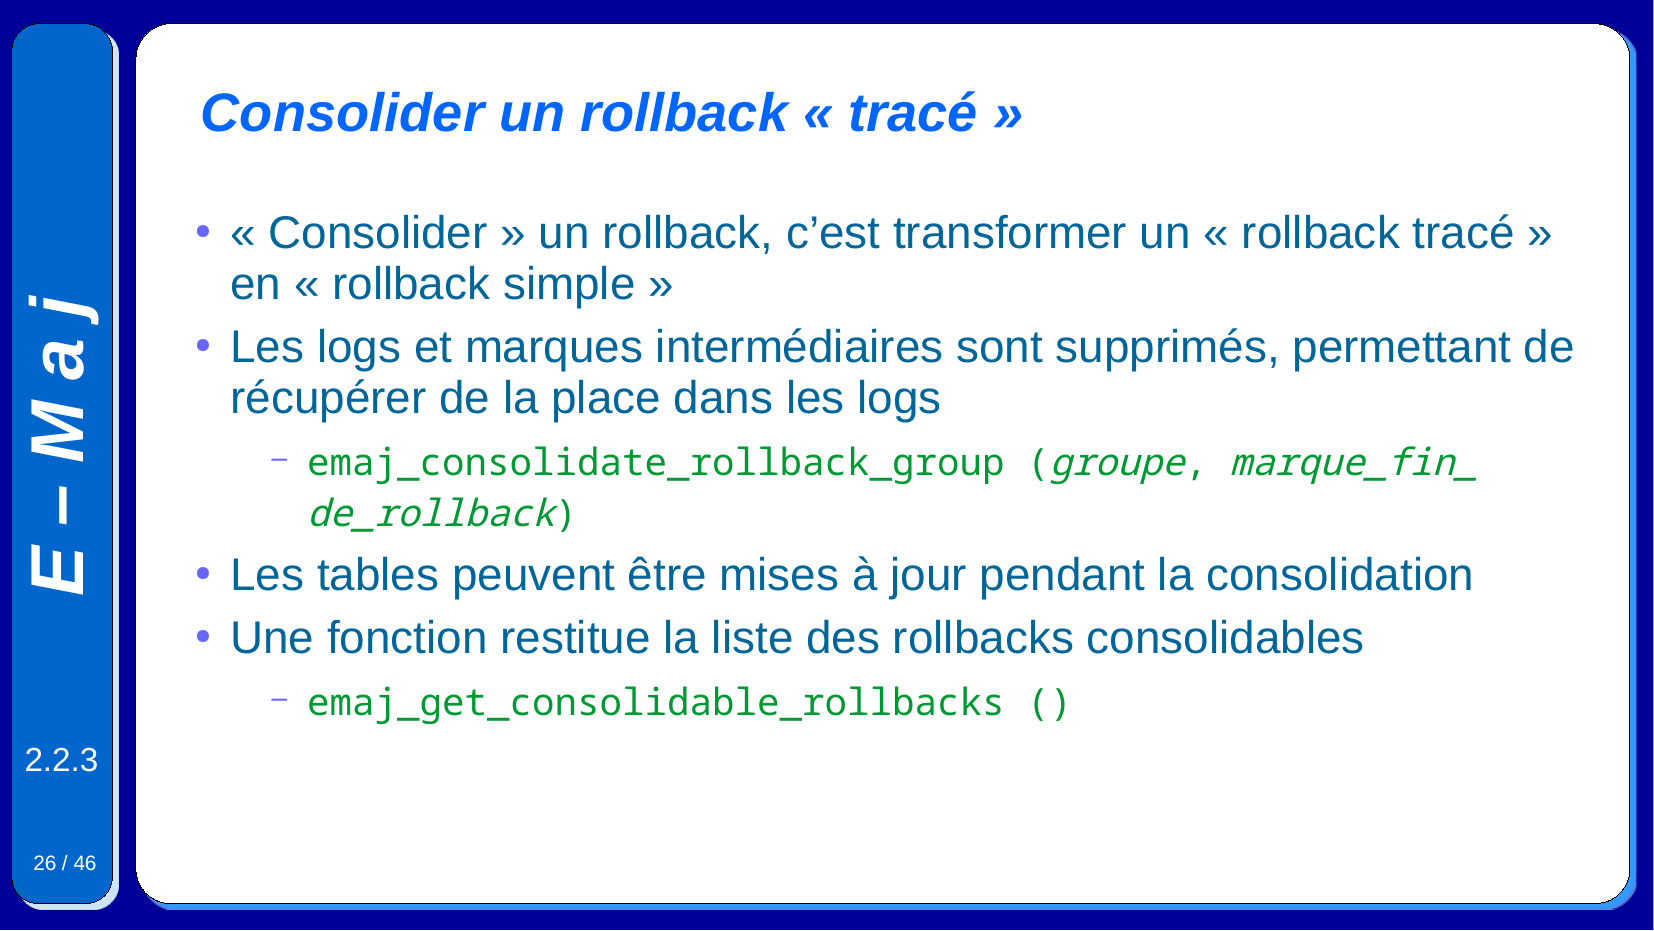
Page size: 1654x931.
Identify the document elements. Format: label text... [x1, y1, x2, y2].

title Consolider un rollback « tracé » [200, 34, 1575, 191]
list « Consolider » un rollback, c’est transformer un « rollback tracé » en « rollback simple » Les logs et marques intermédiaires sont supprimés, permettant de récupérer de la place dans les logs emaj_consolidate_rollback_group (groupe, marque_fin_ de_rollback) Les tables peuvent être mises à jour pendant la consolidation Une fonction restitue la liste des rollbacks consolidables emaj_get_consolidable_rollbacks () [177, 206, 1587, 827]
